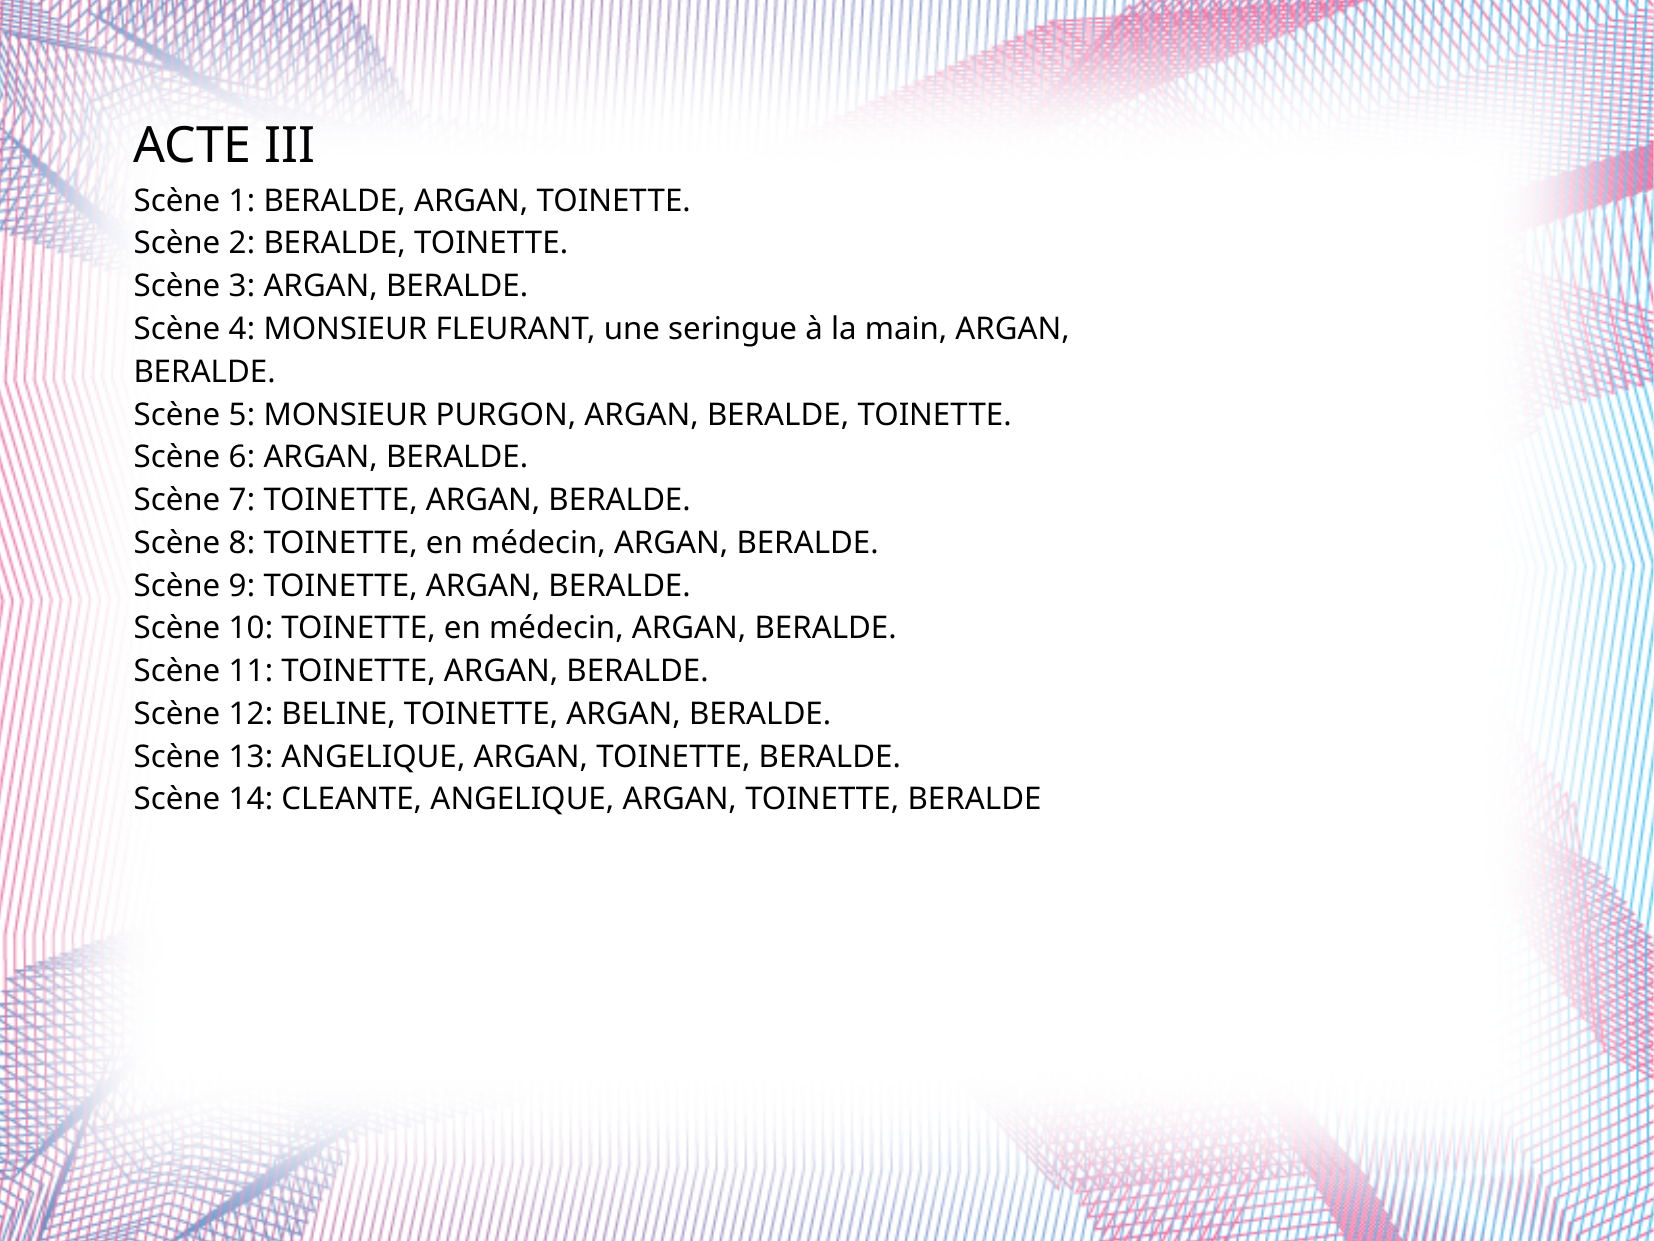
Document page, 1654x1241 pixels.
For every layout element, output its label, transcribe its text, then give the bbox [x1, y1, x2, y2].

picture [0, 0, 1654, 1241]
text_box ACTE III Scène 1: BERALDE, ARGAN, TOINETTE. Scène 2: BERALDE, TOINETTE. Scène 3: ARGAN, BERALDE. Scène 4: MONSIEUR FLEURANT, une seringue à la main, ARGAN, BERALDE. Scène 5: MONSIEUR PURGON, ARGAN, BERALDE, TOINETTE. Scène 6: ARGAN, BERALDE. Scène 7: TOINETTE, ARGAN, BERALDE. Scène 8: TOINETTE, en médecin, ARGAN, BERALDE. Scène 9: TOINETTE, ARGAN, BERALDE. Scène 10: TOINETTE, en médecin, ARGAN, BERALDE. Scène 11: TOINETTE, ARGAN, BERALDE. Scène 12: BELINE, TOINETTE, ARGAN, BERALDE. Scène 13: ANGELIQUE, ARGAN, TOINETTE, BERALDE. Scène 14: CLEANTE, ANGELIQUE, ARGAN, TOINETTE, BERALDE [118, 102, 1111, 1045]
